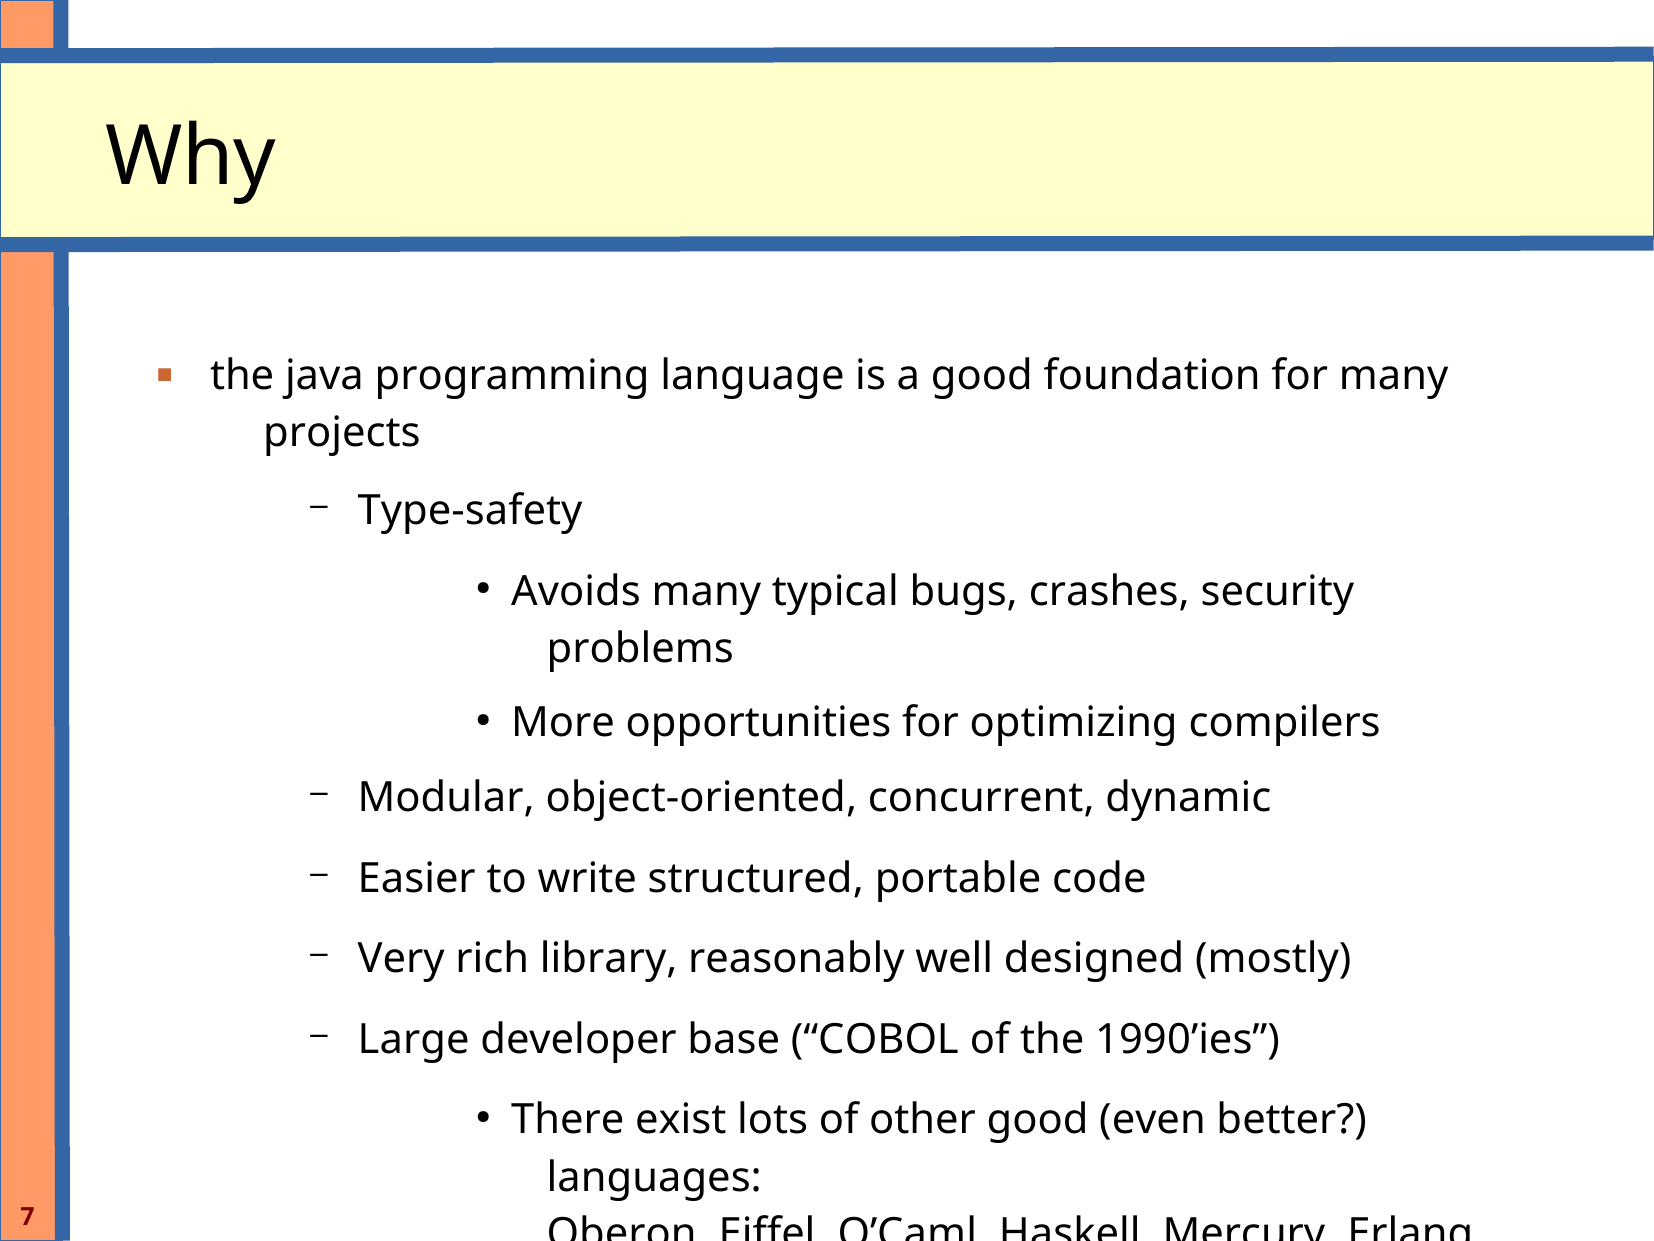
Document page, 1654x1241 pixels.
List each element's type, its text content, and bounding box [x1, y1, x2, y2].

title Why [105, 93, 1605, 212]
list the java programming language is a good foundation for many projects Type-safety Avoids many typical bugs, crashes, security problems More opportunities for optimizing compilers Modular, object-oriented, concurrent, dynamic Easier to write structured, portable code Very rich library, reasonably well designed (mostly) Large developer base (“COBOL of the 1990’ies”) There exist lots of other good (even better?) languages: Oberon, Eiffel, O’Caml, Haskell, Mercury, Erlang, TOM, Cedar, ... But: They have not many free applications/libraries [121, 344, 1534, 1127]
